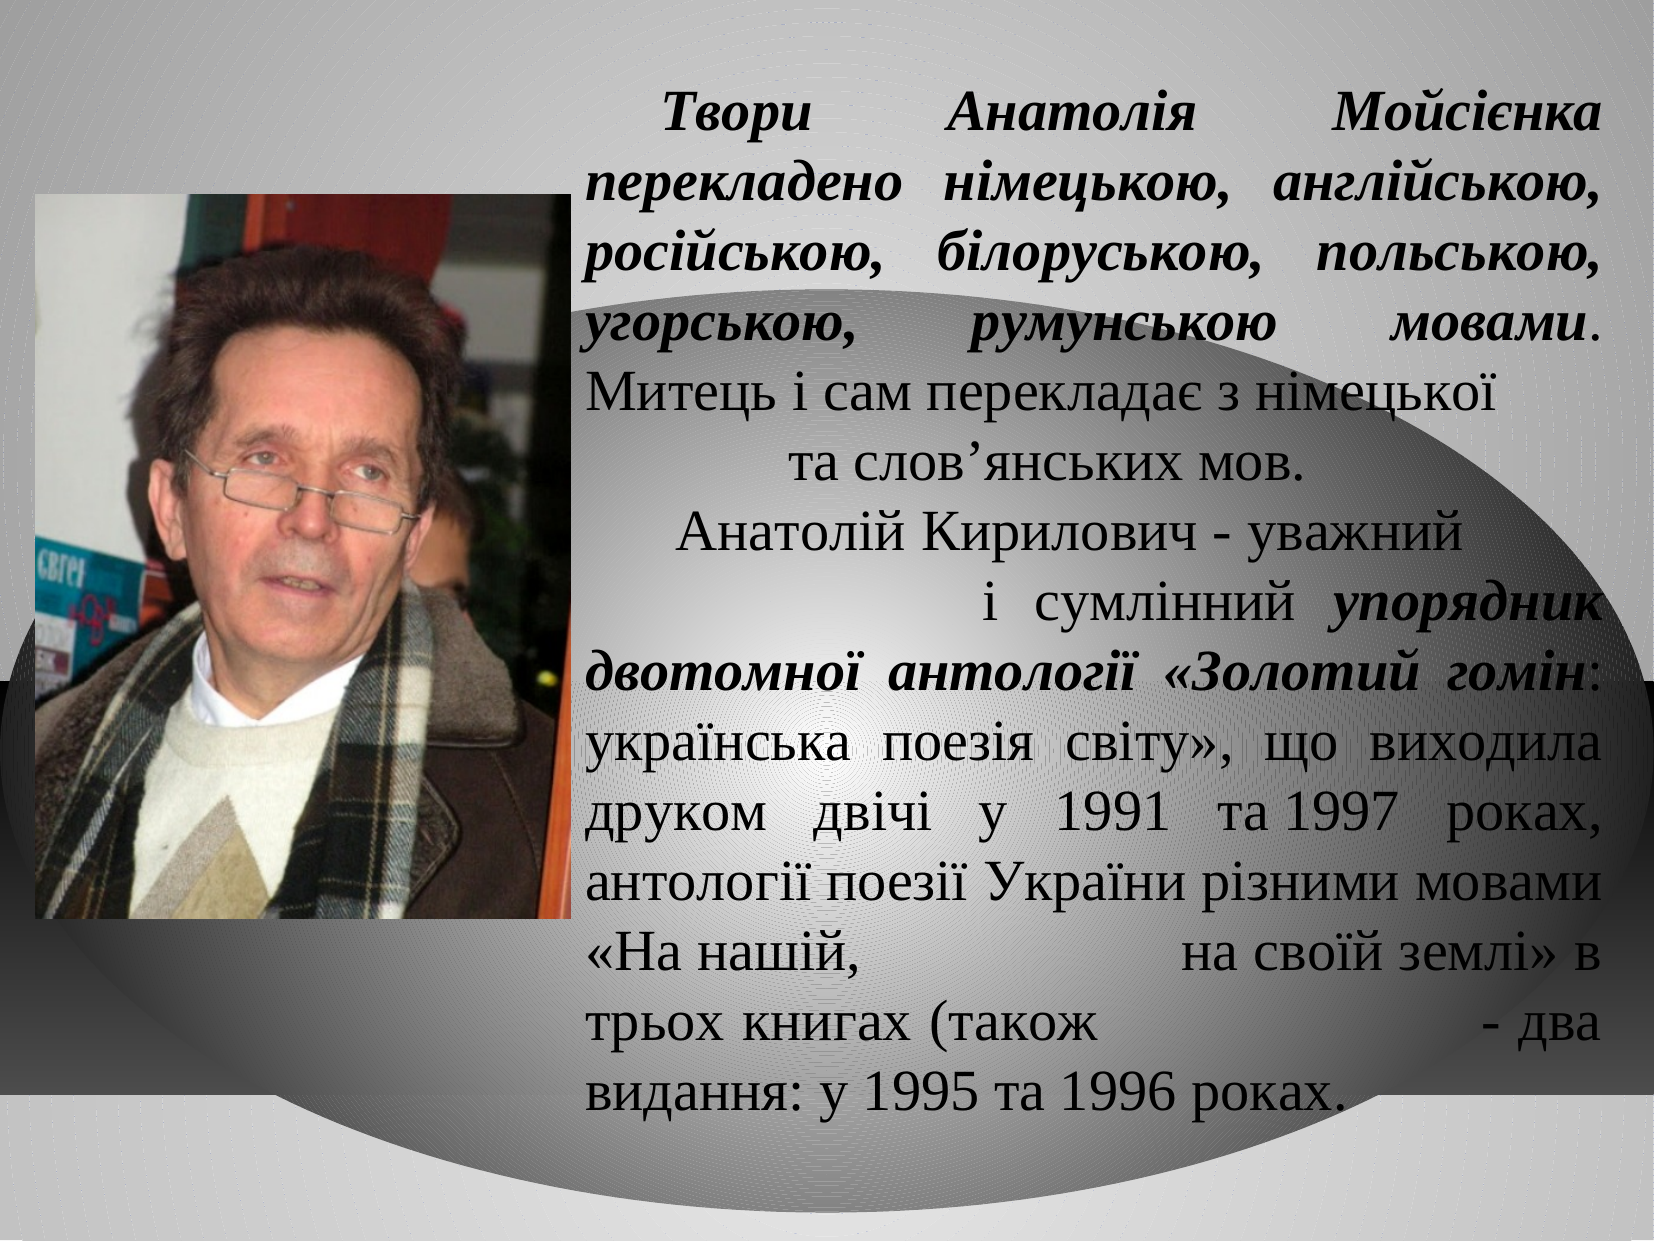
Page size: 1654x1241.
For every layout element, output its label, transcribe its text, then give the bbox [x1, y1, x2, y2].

picture [35, 194, 570, 919]
text_box Твори Анатолія Мойсієнка перекладено німецькою, англійською, російською, білоруською, польською, угорською, румунською мовами. Митець і сам перекладає з німецької та слов’янських мов. Анатолій Кирилович - уважний і сумлінний упорядник двотомної антології «Золотий гомін: українська поезія світу», що виходила друком двічі у 1991 та 1997 роках, антології поезії України різними мовами «На нашій, на своїй землі» в трьох книгах (також - два видання: у 1995 та 1996 роках. [570, 64, 1619, 1070]
